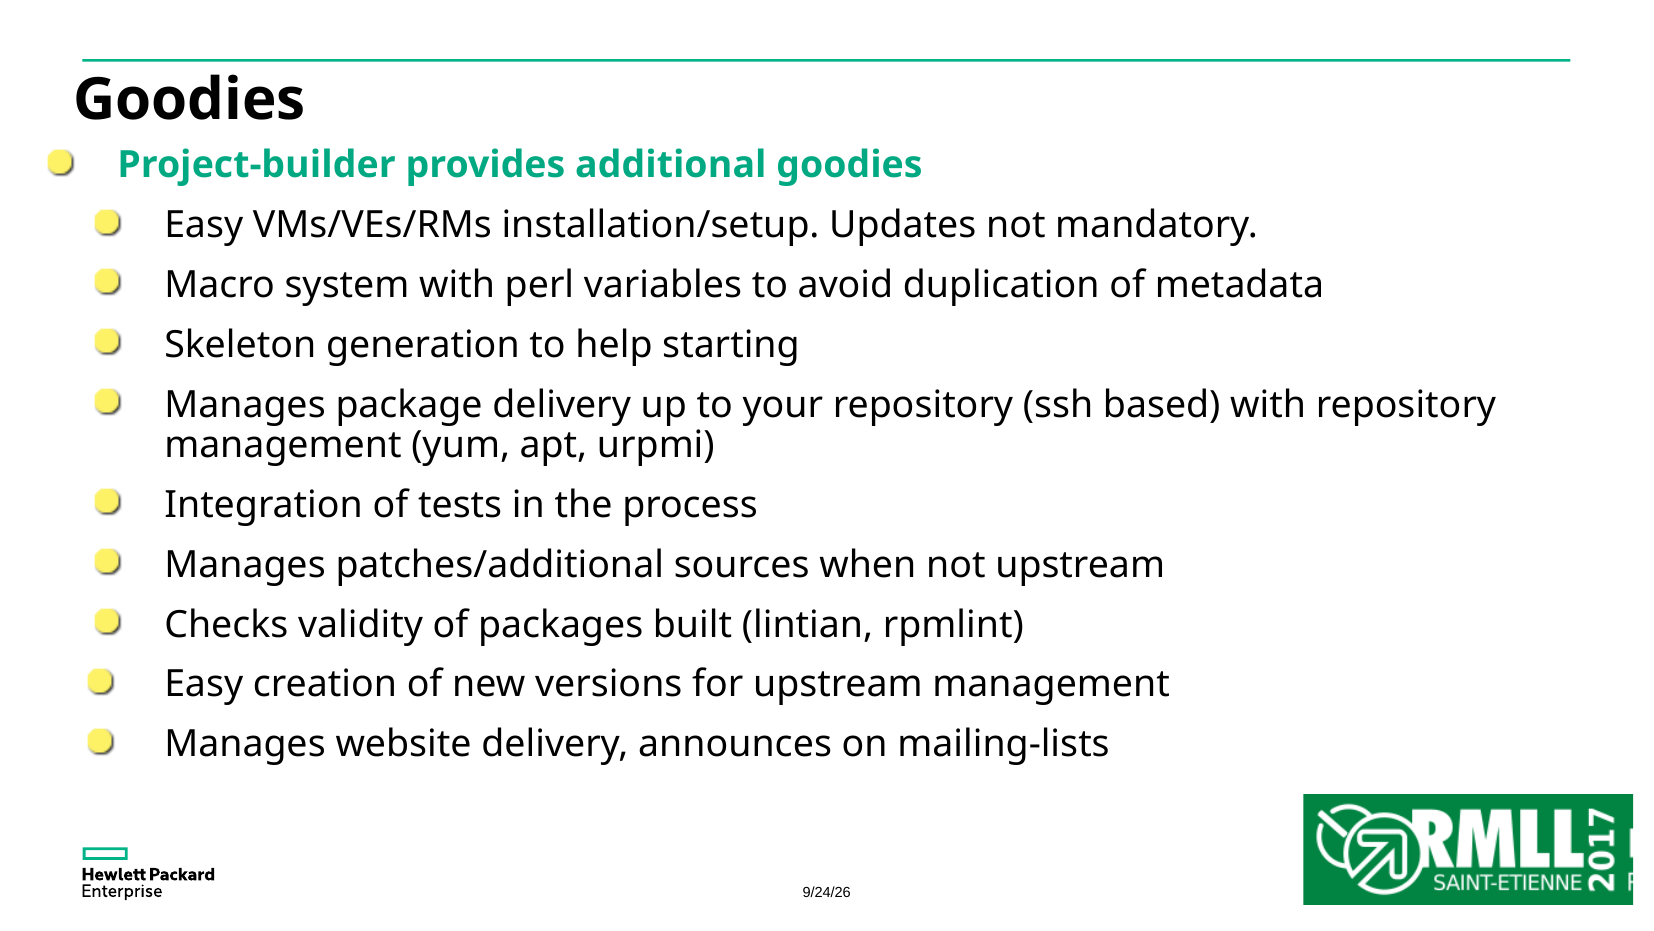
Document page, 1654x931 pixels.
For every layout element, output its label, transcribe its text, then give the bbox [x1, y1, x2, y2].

picture [1303, 884, 1634, 905]
title Goodies [73, 39, 988, 161]
list Project-builder provides additional goodies Easy VMs/VEs/RMs installation/setup. Updates not mandatory. Macro system with perl variables to avoid duplication of metadata Skeleton generation to help starting Manages package delivery up to your repository (ssh based) with repository management (yum, apt, urpmi) Integration of tests in the process Manages patches/additional sources when not upstream Checks validity of packages built (lintian, rpmlint) Easy creation of new versions for upstream management Manages website delivery, announces on mailing-lists [34, 145, 1642, 884]
